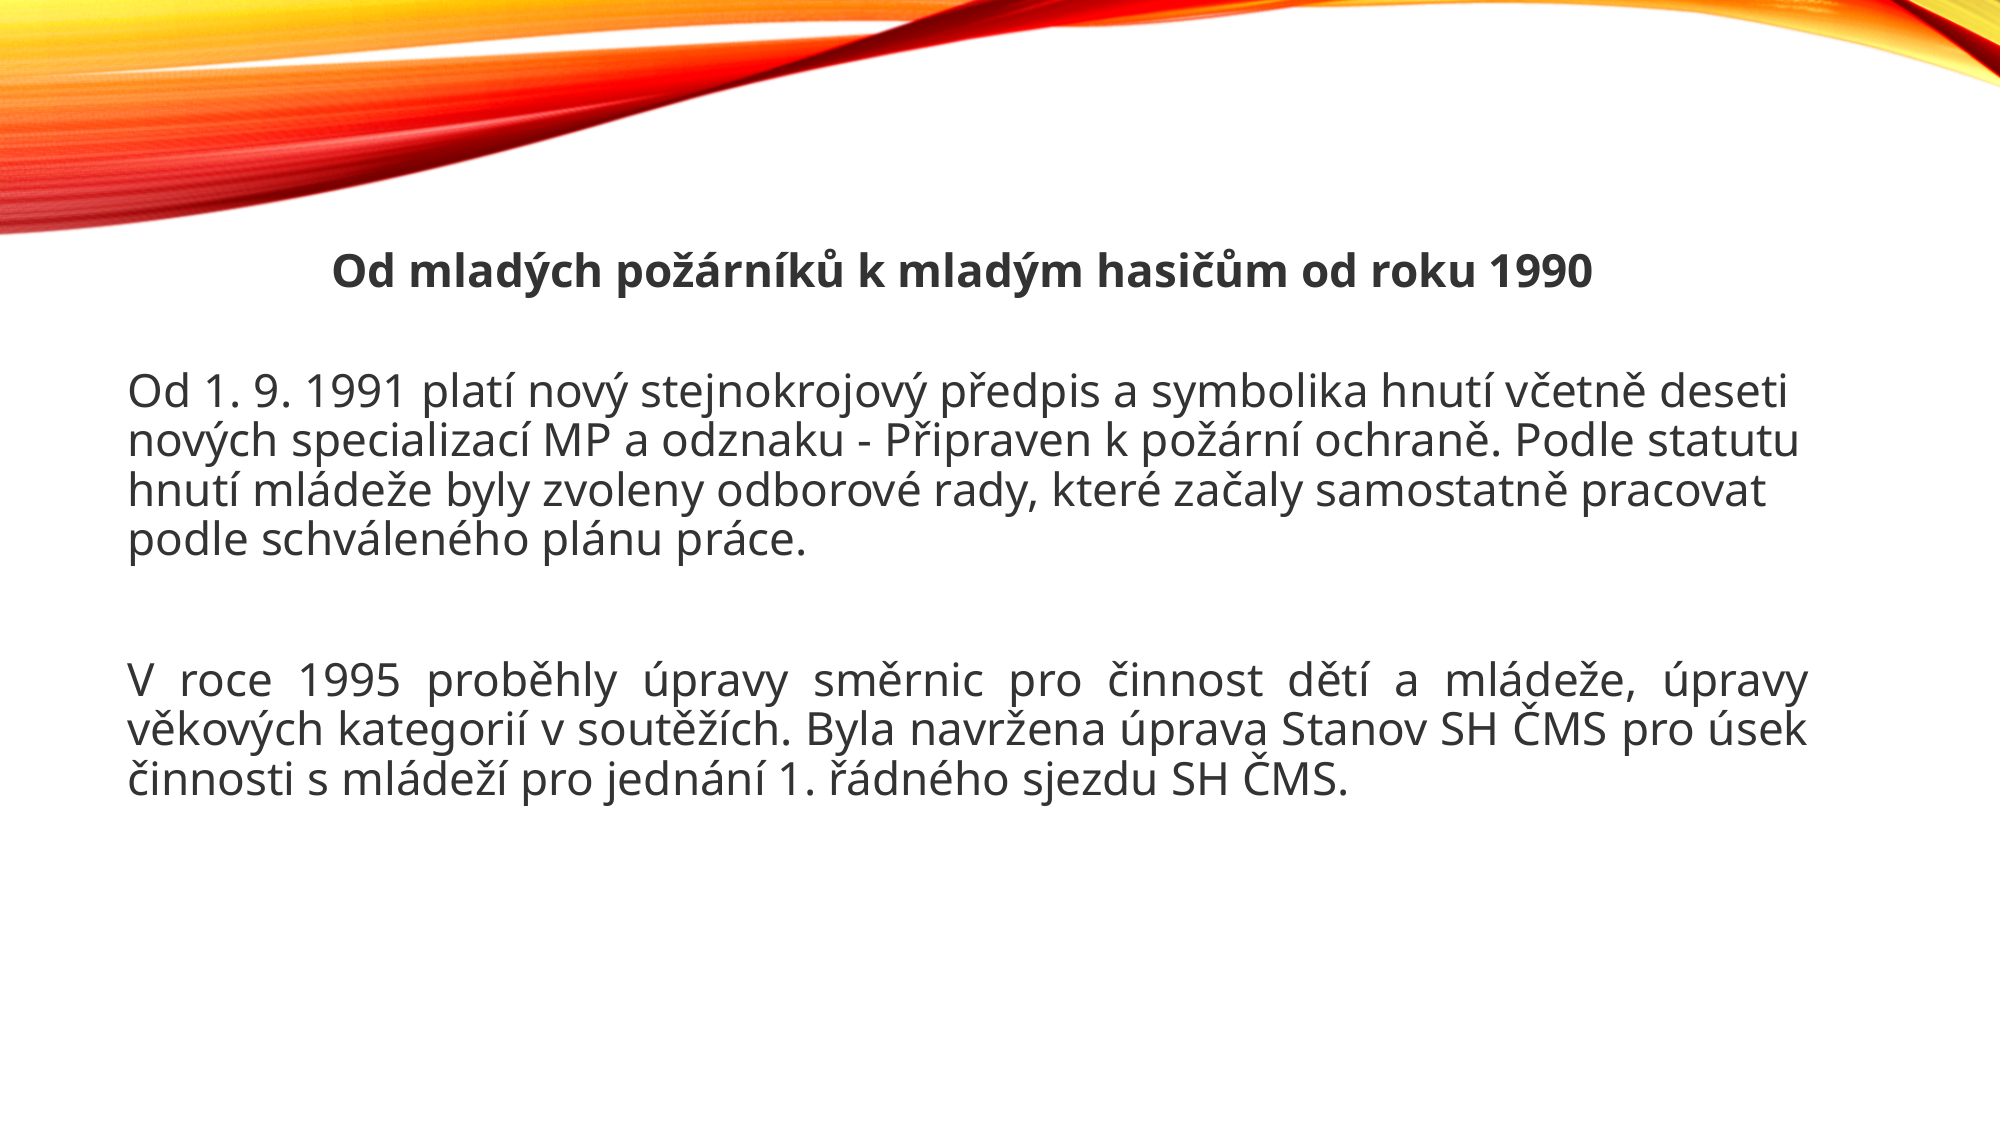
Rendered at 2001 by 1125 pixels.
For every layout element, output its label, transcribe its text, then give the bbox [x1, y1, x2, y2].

list Od mladých požárníků k mladým hasičům od roku 1990 Od 1. 9. 1991 platí nový stejnokrojový předpis a symbolika hnutí včetně deseti nových specializací MP a odznaku - Připraven k požární ochraně. Podle statutu hnutí mládeže byly zvoleny odborové rady, které začaly samostatně pracovat podle schváleného plánu práce. V roce 1995 proběhly úpravy směrnic pro činnost dětí a mládeže, úpravy věkových kategorií v soutěžích. Byla navržena úprava Stanov SH ČMS pro úsek činnosti s mládeží pro jednání 1. řádného sjezdu SH ČMS. [112, 240, 1863, 1021]
